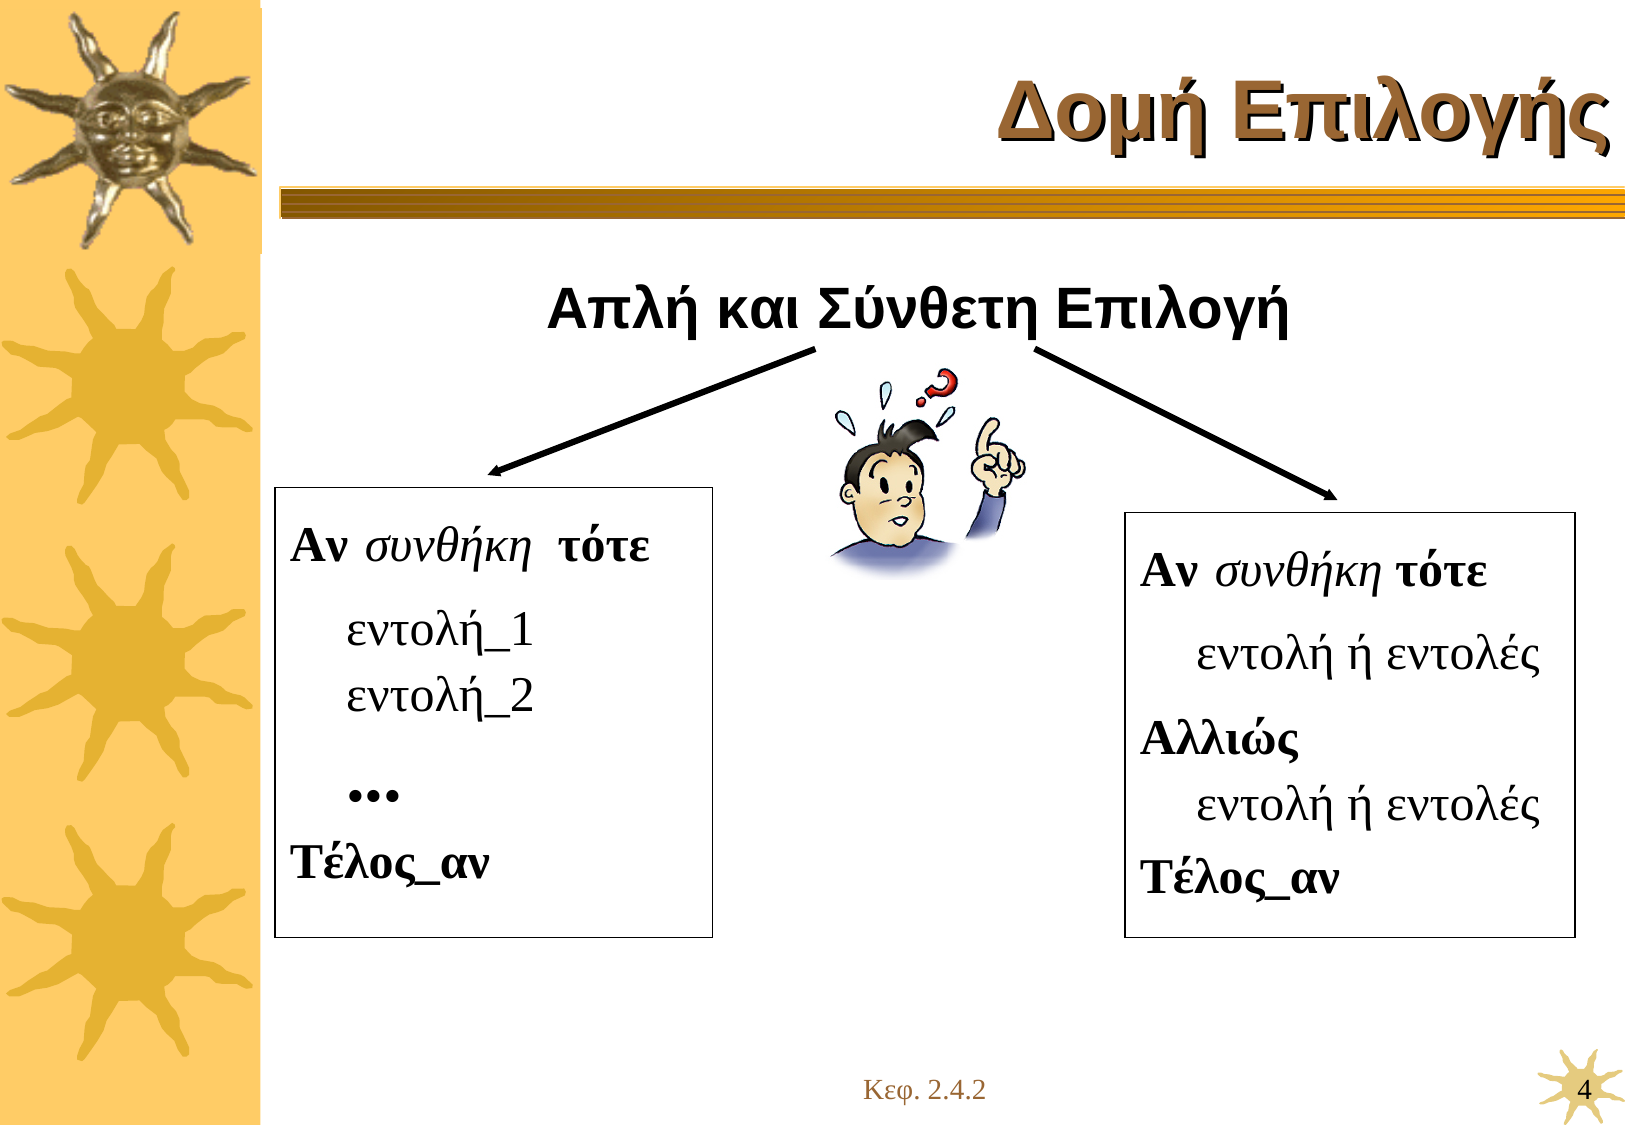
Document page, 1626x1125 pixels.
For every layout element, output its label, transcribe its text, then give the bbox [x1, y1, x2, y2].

text_box Αν συνθήκη τότε εντολή_1 εντολή_2 ... Τέλος_αν [275, 487, 713, 938]
picture [1, 163, 262, 254]
text_box Δομή Επιλογής [0, 0, 1625, 163]
text_box Απλή και Σύνθετη Επιλογή [531, 262, 1307, 348]
picture [812, 362, 1038, 588]
text_box Αν συνθήκη τότε εντολή ή εντολές Αλλιώς εντολή ή εντολές Τέλος_αν [1125, 512, 1576, 938]
